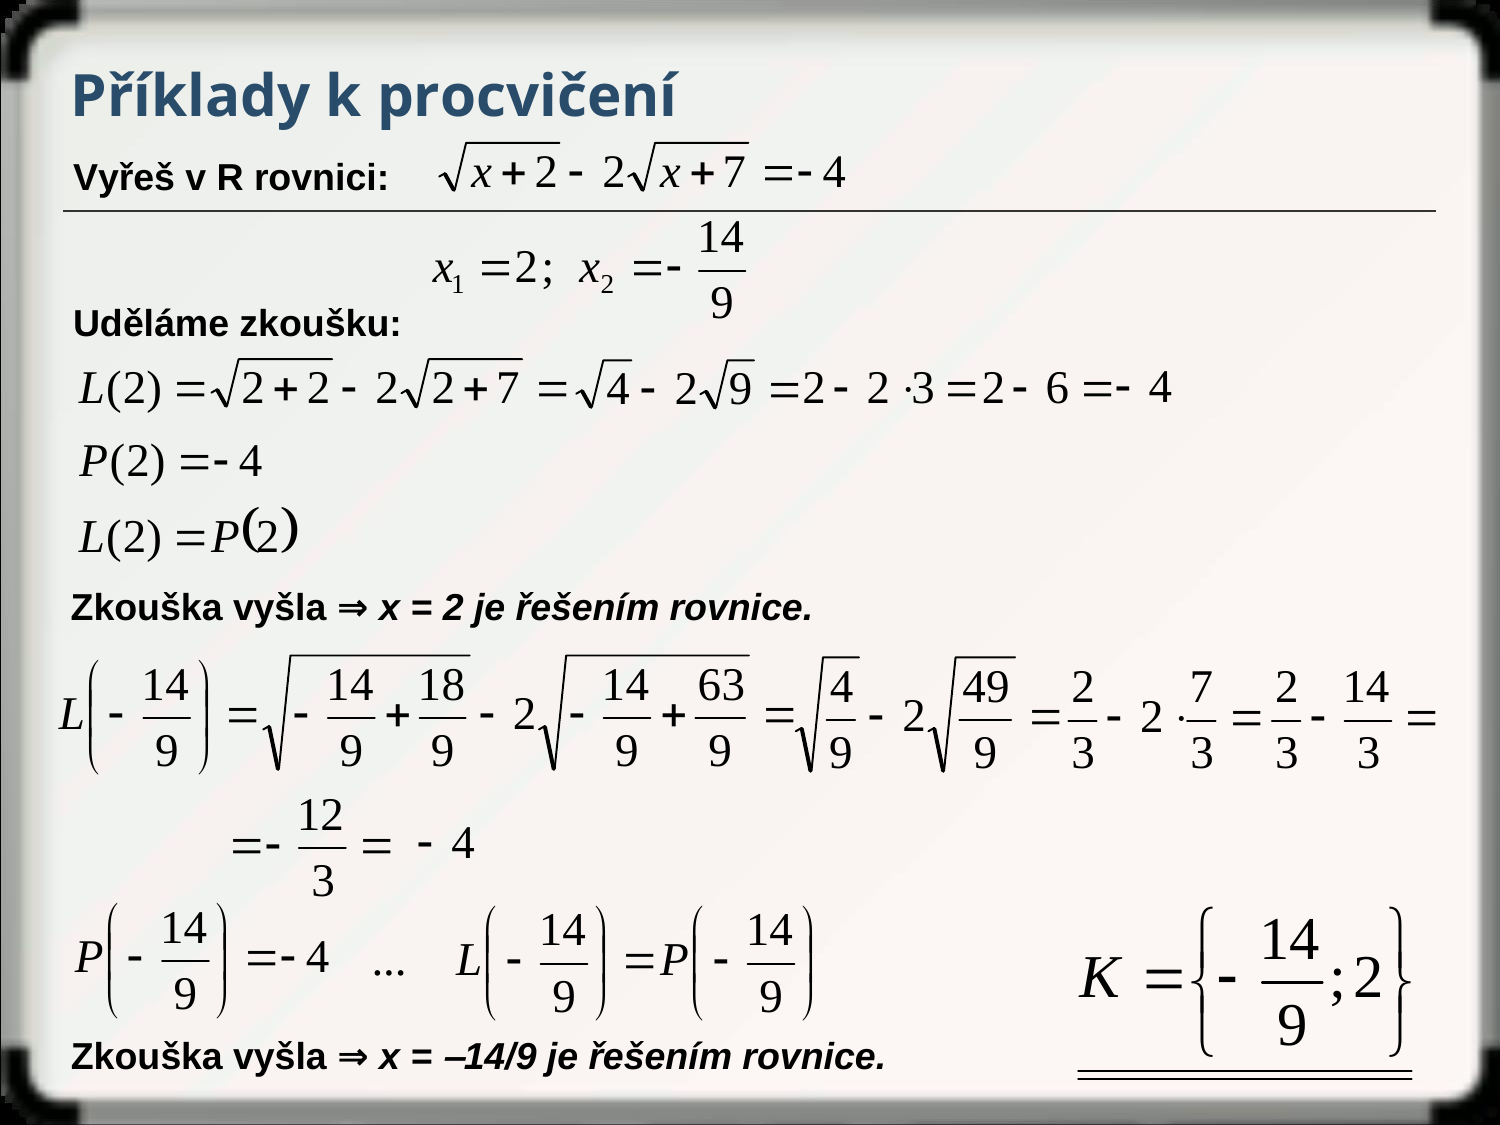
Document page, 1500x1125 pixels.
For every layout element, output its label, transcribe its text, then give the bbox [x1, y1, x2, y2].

text_box Zkouška vyšla ⇒ x = ‒14/9 je řešením rovnice. [55, 1006, 913, 1102]
text_box Zkouška vyšla ⇒ x = 2 je řešením rovnice. [55, 558, 851, 645]
text_box Příklady k procvičení [55, 54, 1391, 149]
chart [70, 505, 302, 558]
chart [50, 643, 1261, 1006]
text_box Uděláme zkoušku: [58, 274, 1410, 369]
chart [430, 132, 854, 203]
chart [410, 815, 482, 867]
text_box Vyřeš v R rovnici: [755, 212, 1410, 223]
text_box Vyřeš v R rovnici: [58, 128, 1410, 223]
chart [1068, 896, 1422, 1094]
chart [423, 208, 755, 330]
picture [0, 0, 1500, 1125]
chart [1264, 658, 1437, 780]
chart [70, 433, 271, 496]
chart [70, 360, 1179, 424]
